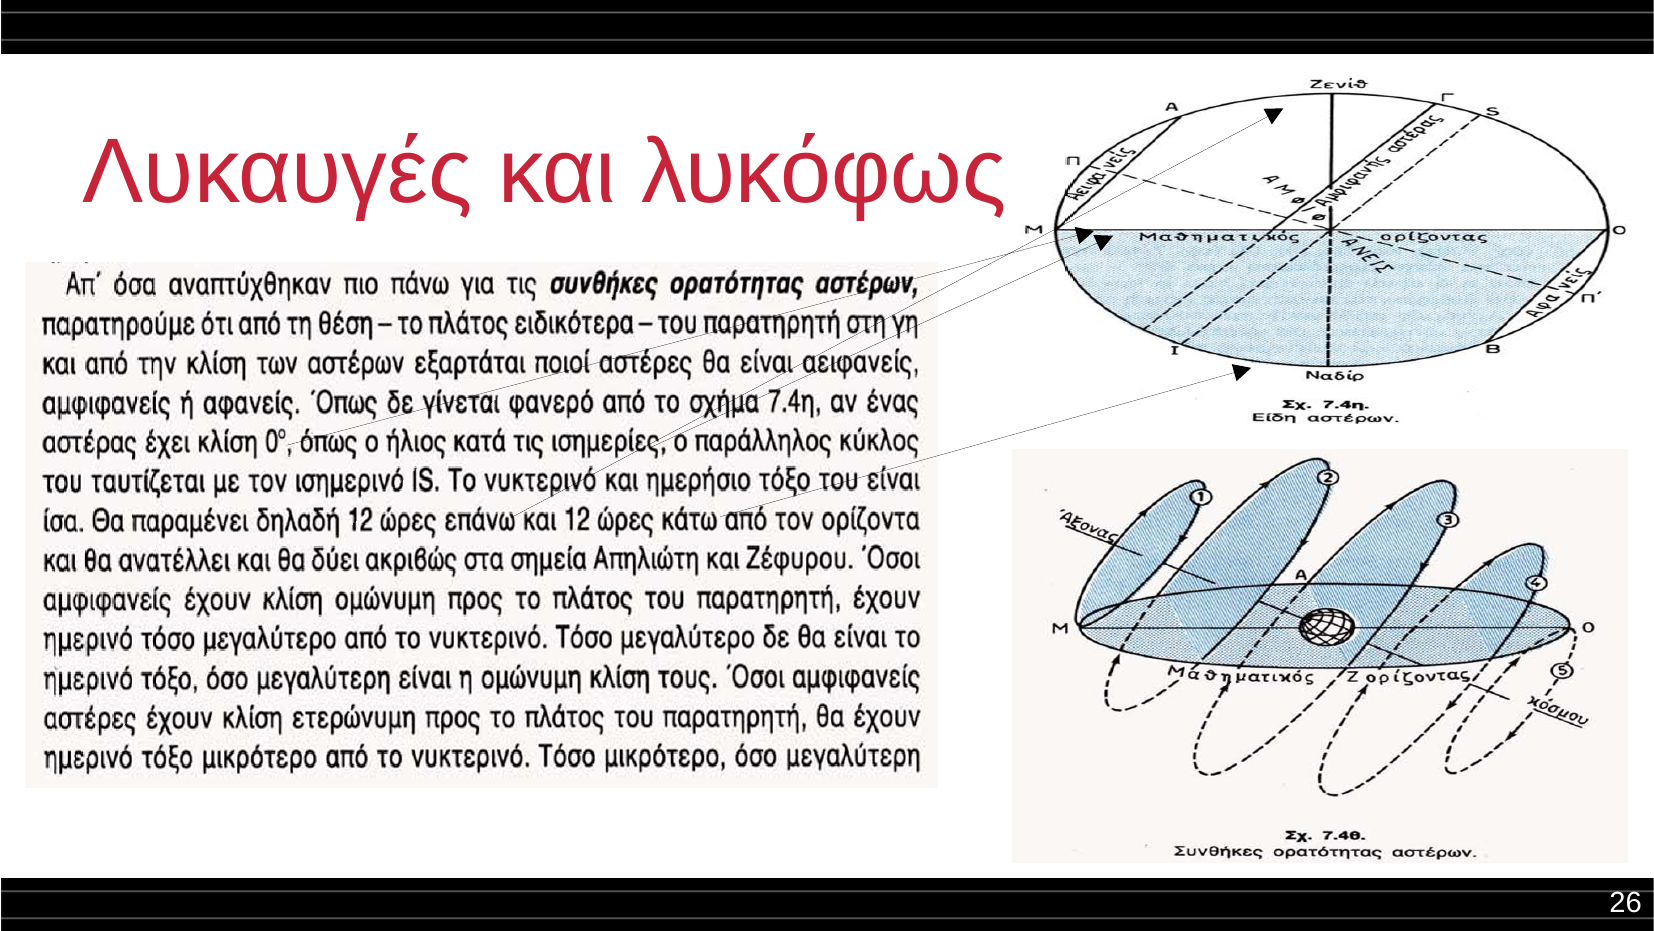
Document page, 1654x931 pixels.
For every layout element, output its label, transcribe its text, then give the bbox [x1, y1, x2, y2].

picture [1, 878, 1654, 931]
picture [1012, 74, 1651, 427]
picture [1, 0, 1654, 54]
title Λυκαυγές και λυκόφως [82, 92, 1012, 249]
picture [1012, 449, 1628, 863]
picture [25, 262, 938, 788]
